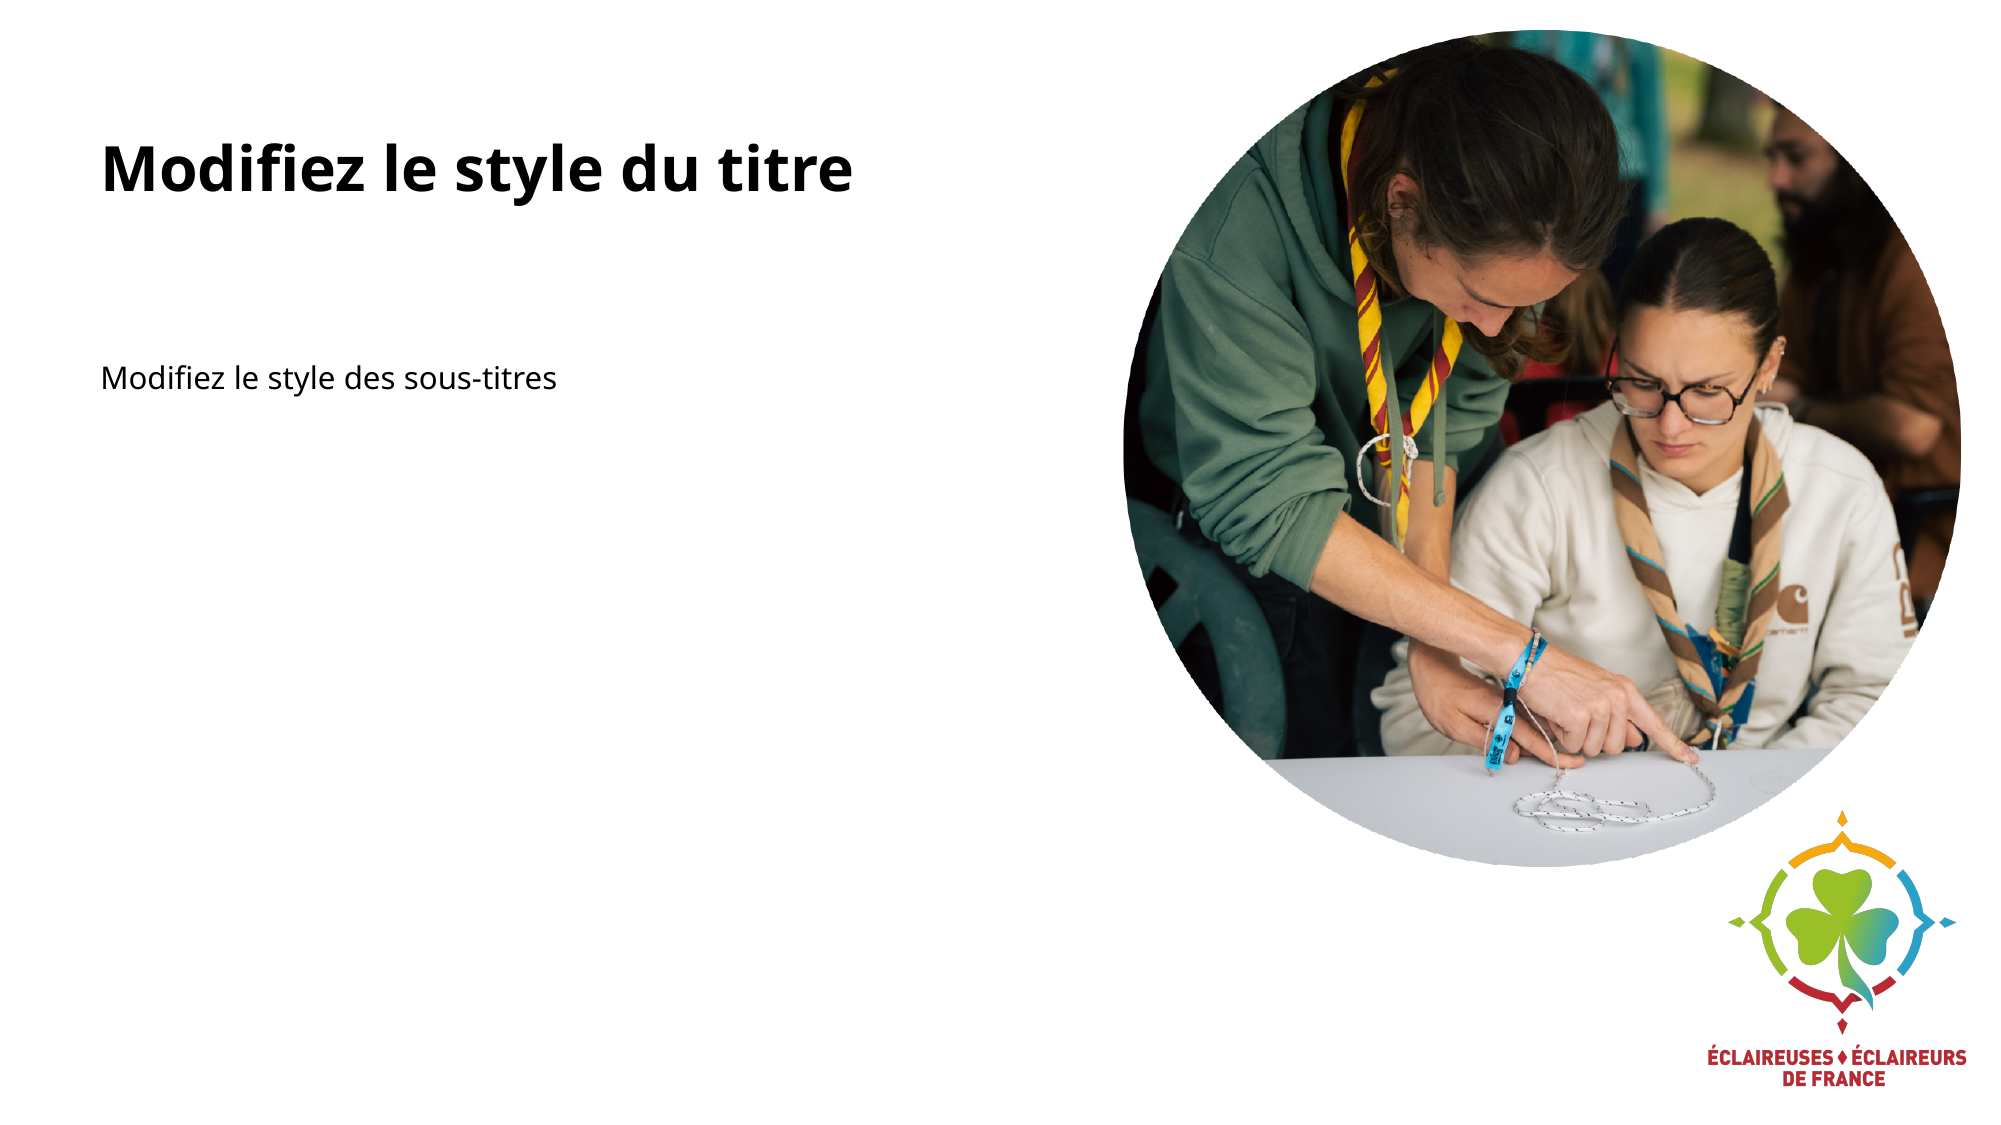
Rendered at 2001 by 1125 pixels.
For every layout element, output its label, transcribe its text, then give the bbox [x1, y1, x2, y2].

text_box Modifiez le style du titre [85, 130, 916, 351]
picture [1116, 0, 1968, 1092]
text_box Modifiez le style des sous-titres [85, 351, 916, 1065]
